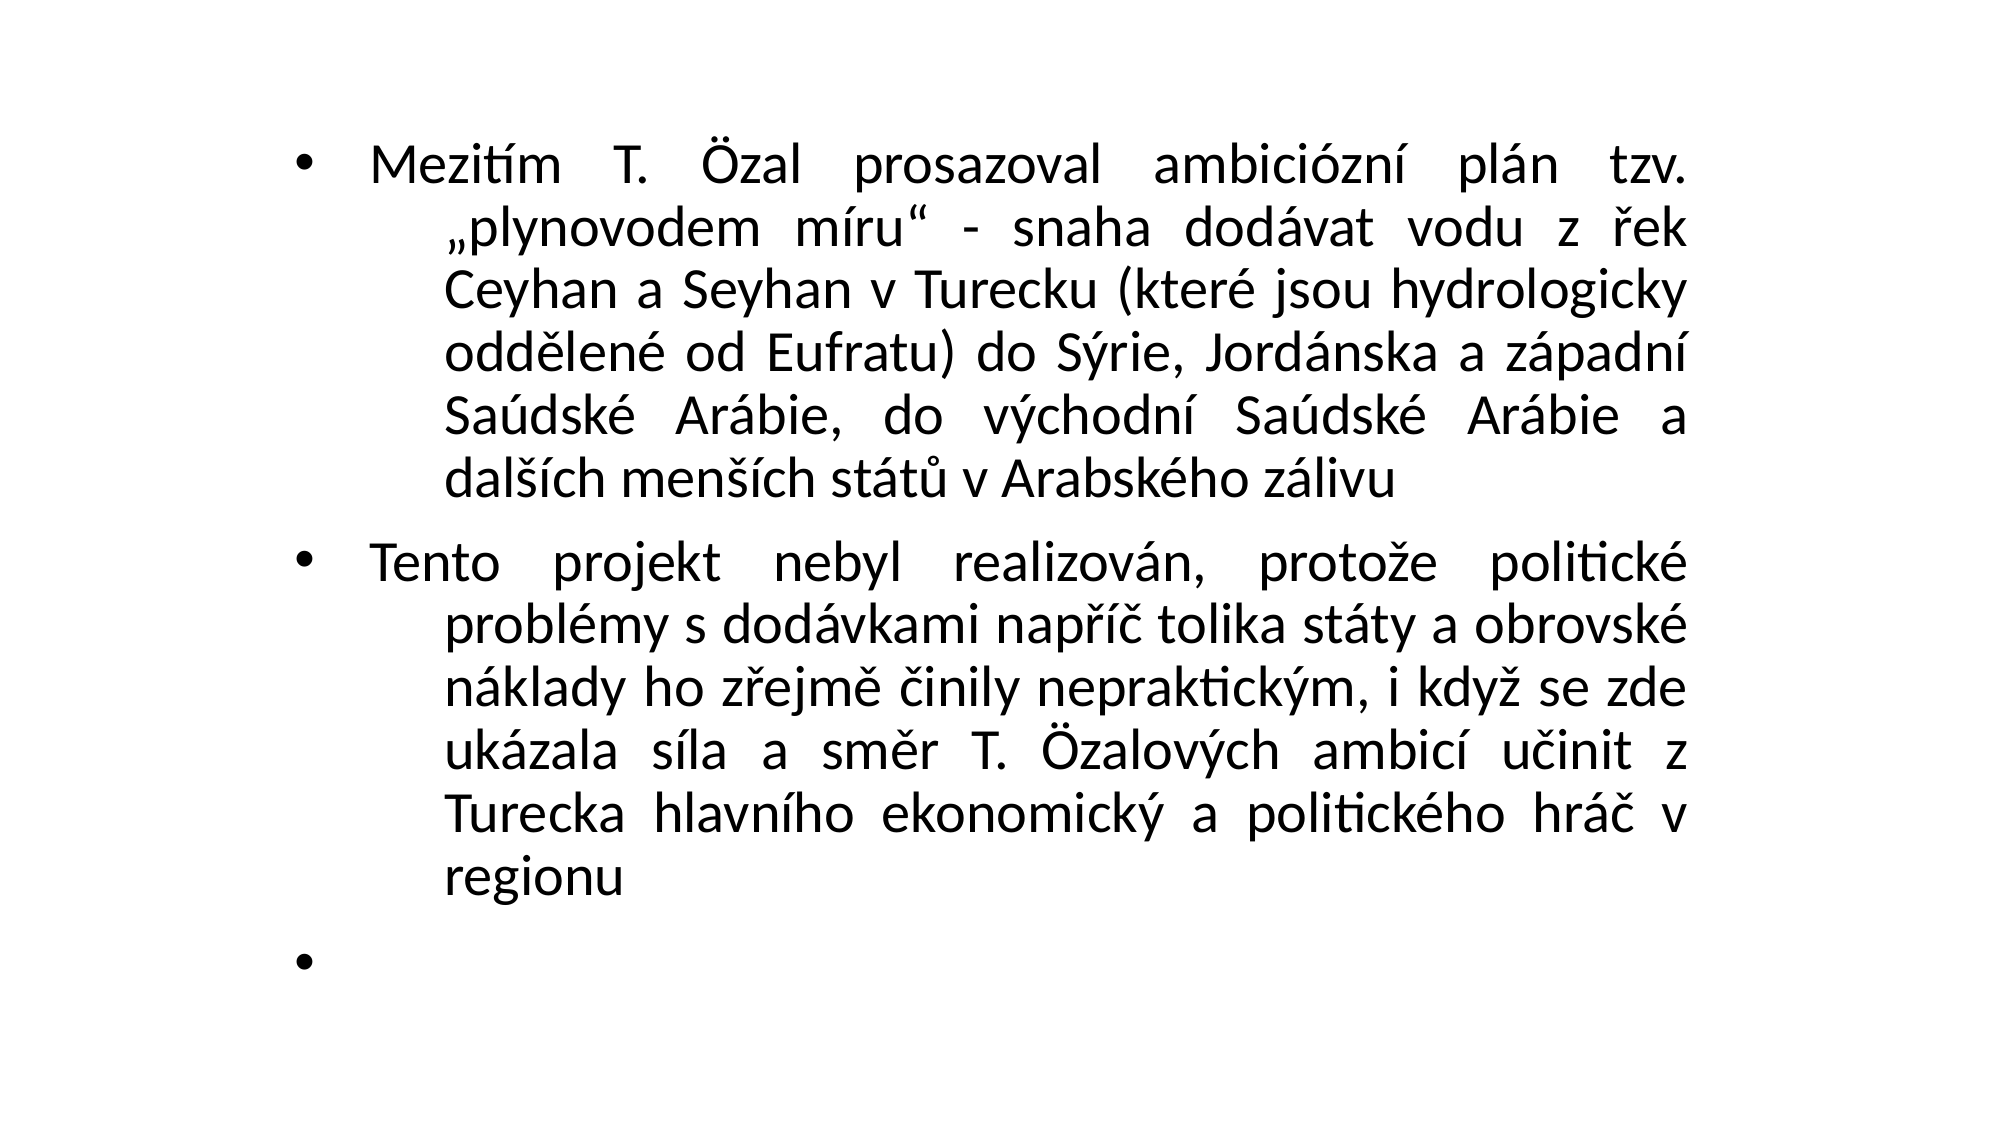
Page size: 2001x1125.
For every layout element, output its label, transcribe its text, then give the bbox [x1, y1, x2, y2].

list Mezitím T. Özal prosazoval ambiciózní plán tzv. „plynovodem míru“ - snaha dodávat vodu z řek Ceyhan a Seyhan v Turecku (které jsou hydrologicky oddělené od Eufratu) do Sýrie, Jordánska a západní Saúdské Arábie, do východní Saúdské Arábie a dalších menších států v Arabského zálivu​ Tento projekt nebyl realizován, protože politické problémy s dodávkami napříč tolika státy a obrovské náklady ho zřejmě činily nepraktickým, i když se zde ukázala síla a směr T. Özalových ambicí učinit z Turecka hlavního ekonomický a politického hráč v regionu [279, 125, 1709, 1094]
